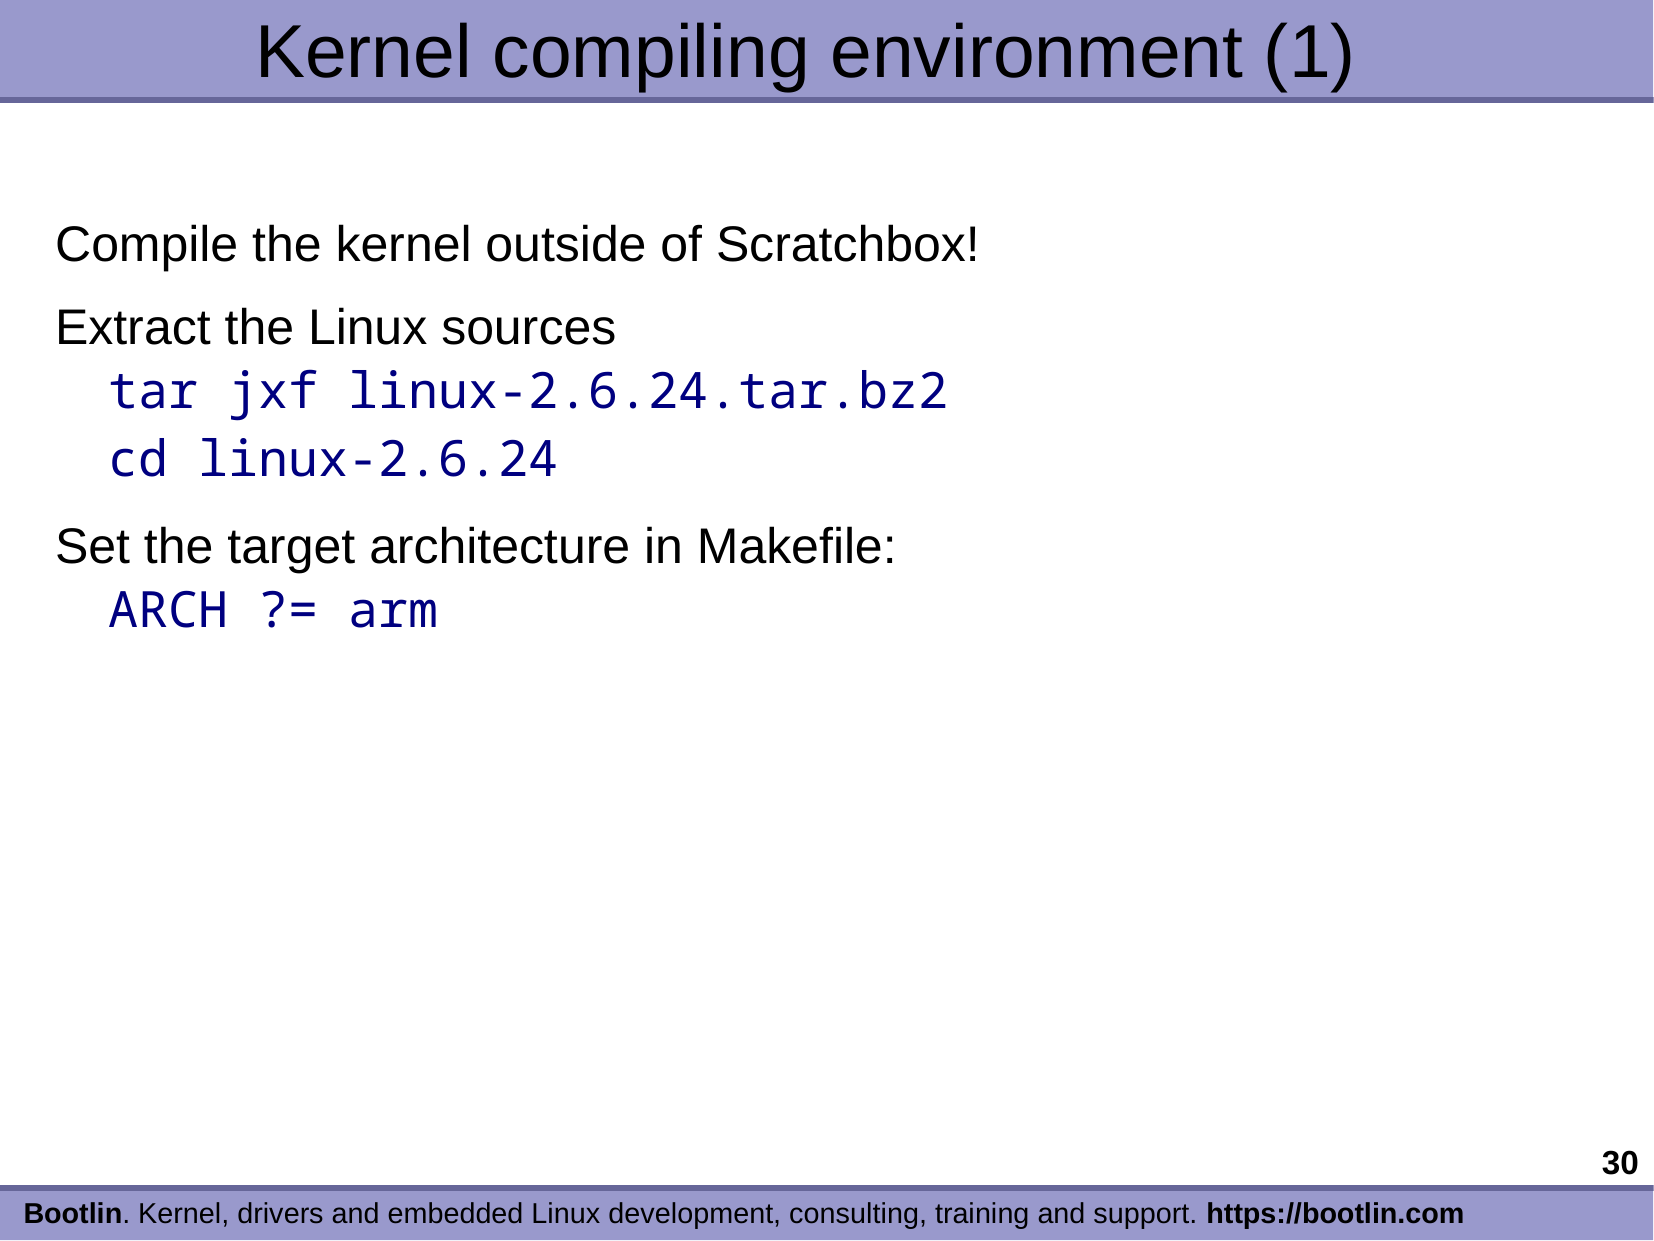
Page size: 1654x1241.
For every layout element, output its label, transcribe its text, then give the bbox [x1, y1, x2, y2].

list Compile the kernel outside of Scratchbox! Extract the Linux sources tar jxf linux-2.6.24.tar.bz2 cd linux-2.6.24 Set the target architecture in Makefile: ARCH ?= arm [37, 216, 1613, 1066]
title Kernel compiling environment (1) [60, 5, 1551, 97]
